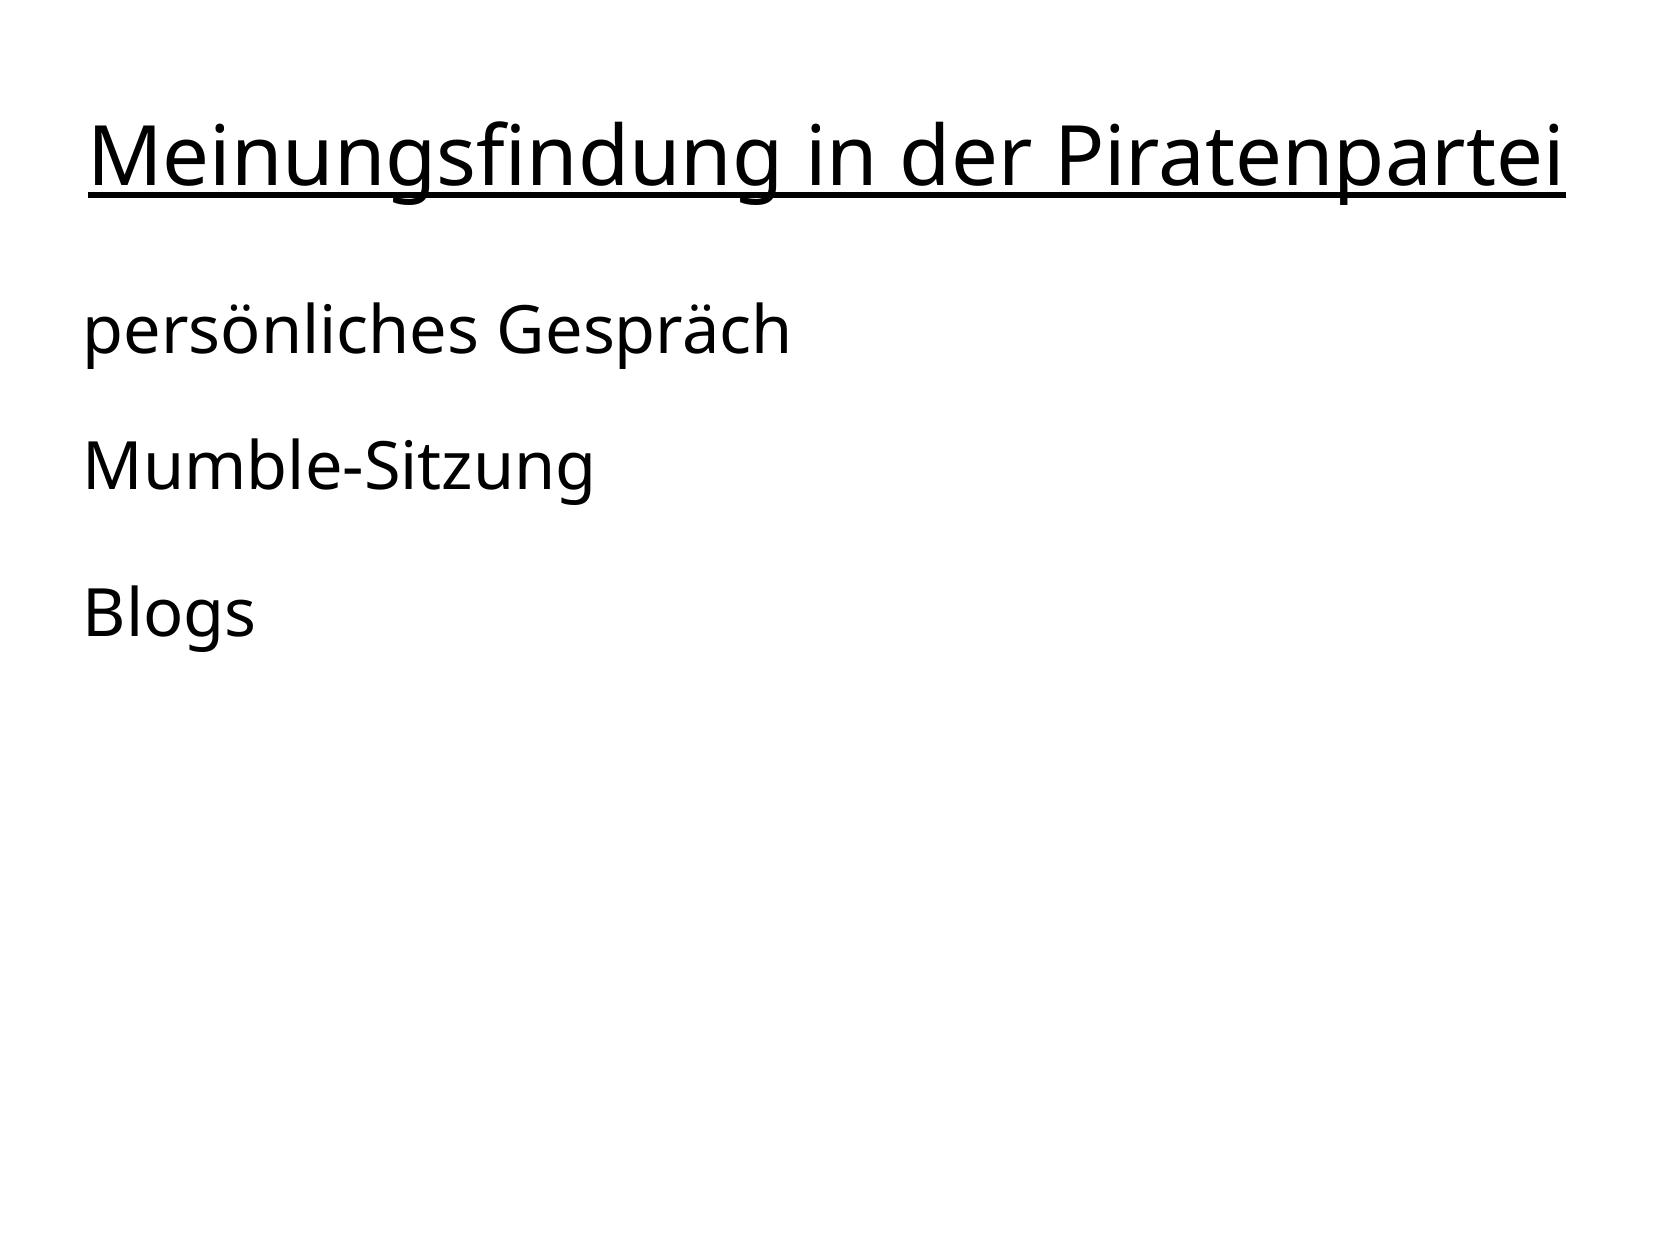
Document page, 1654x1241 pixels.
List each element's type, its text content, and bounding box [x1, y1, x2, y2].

text_box Blogs [82, 566, 804, 655]
text_box persönliches Gespräch [82, 283, 804, 372]
subtitle Mumble-Sitzung [82, 420, 804, 508]
title Meinungsfindung in der Piratenpartei [82, 49, 1571, 257]
